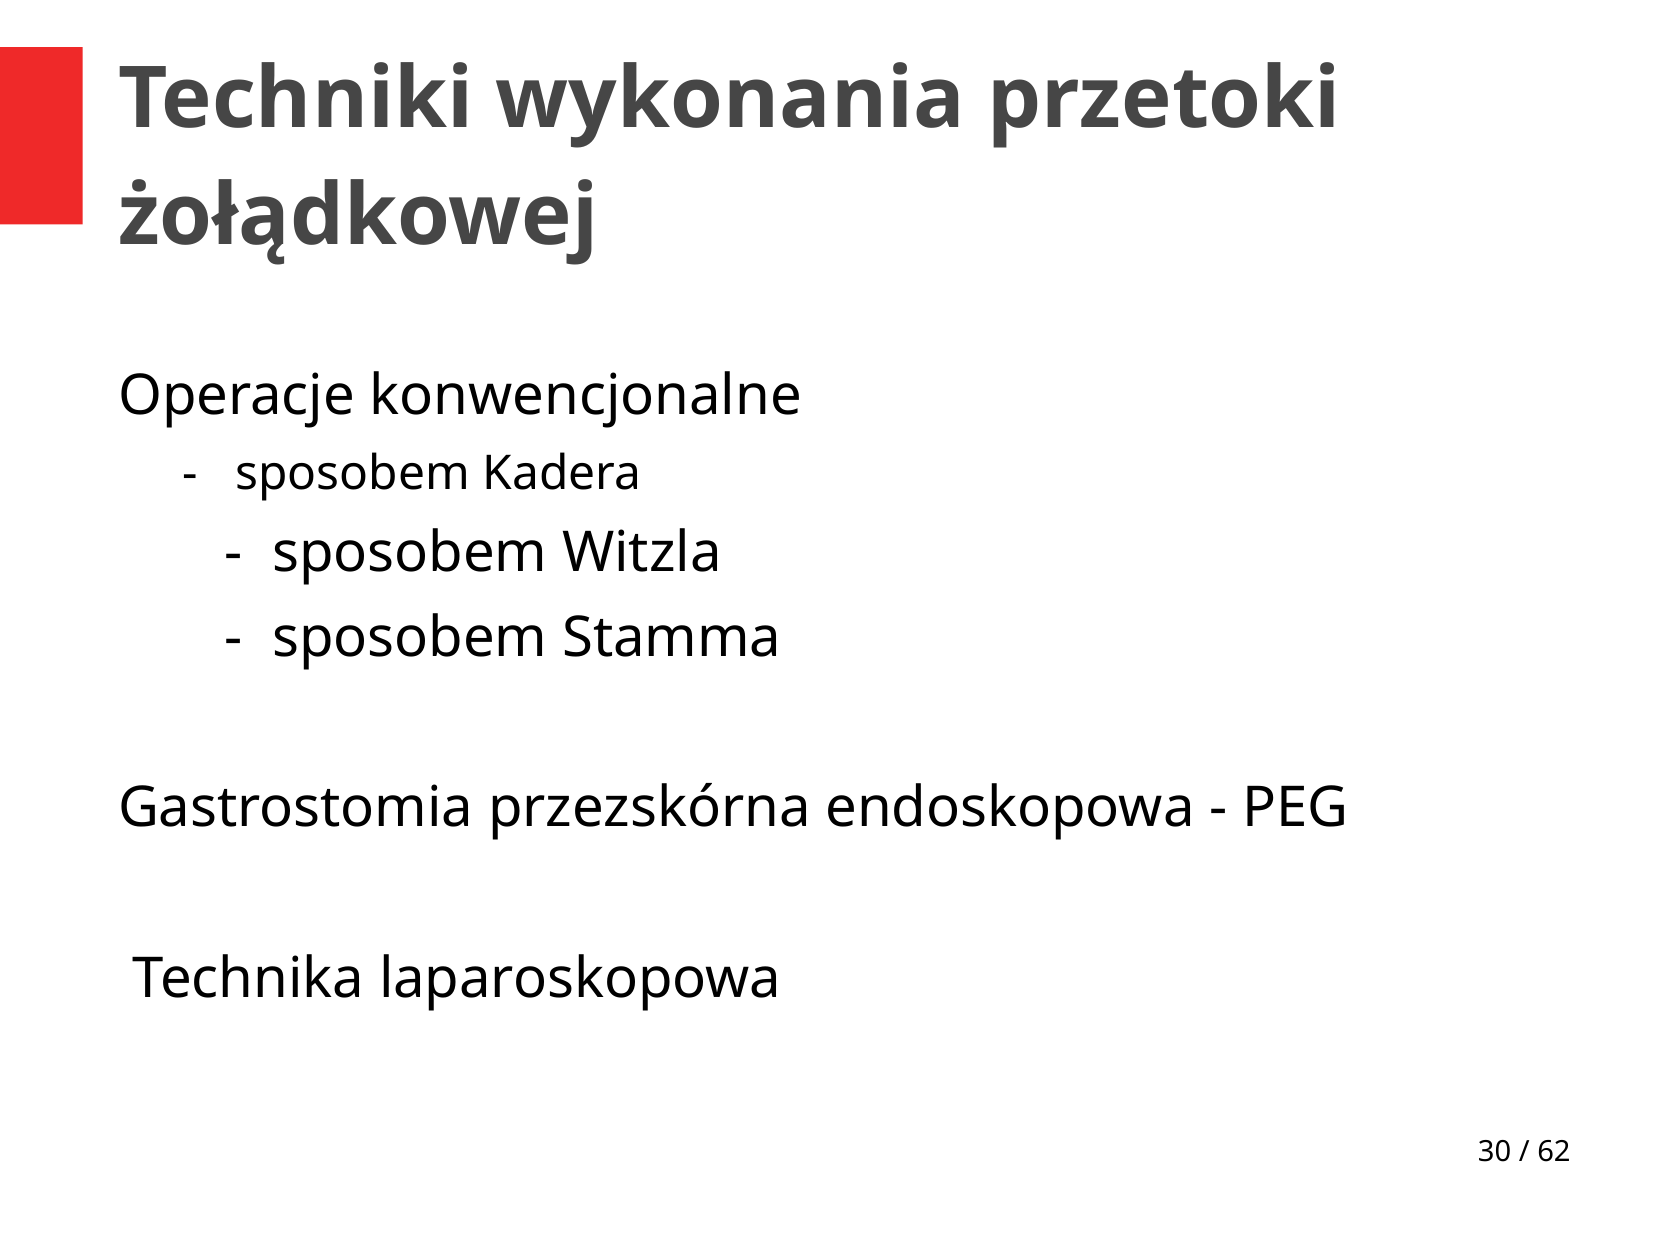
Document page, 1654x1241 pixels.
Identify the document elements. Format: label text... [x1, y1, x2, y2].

title Techniki wykonania przetoki żołądkowej [118, 21, 1571, 285]
list Operacje konwencjonalne - sposobem Kadera - sposobem Witzla - sposobem Stamma Gastrostomia przezskórna endoskopowa - PEG Technika laparoskopowa [118, 354, 1536, 1074]
